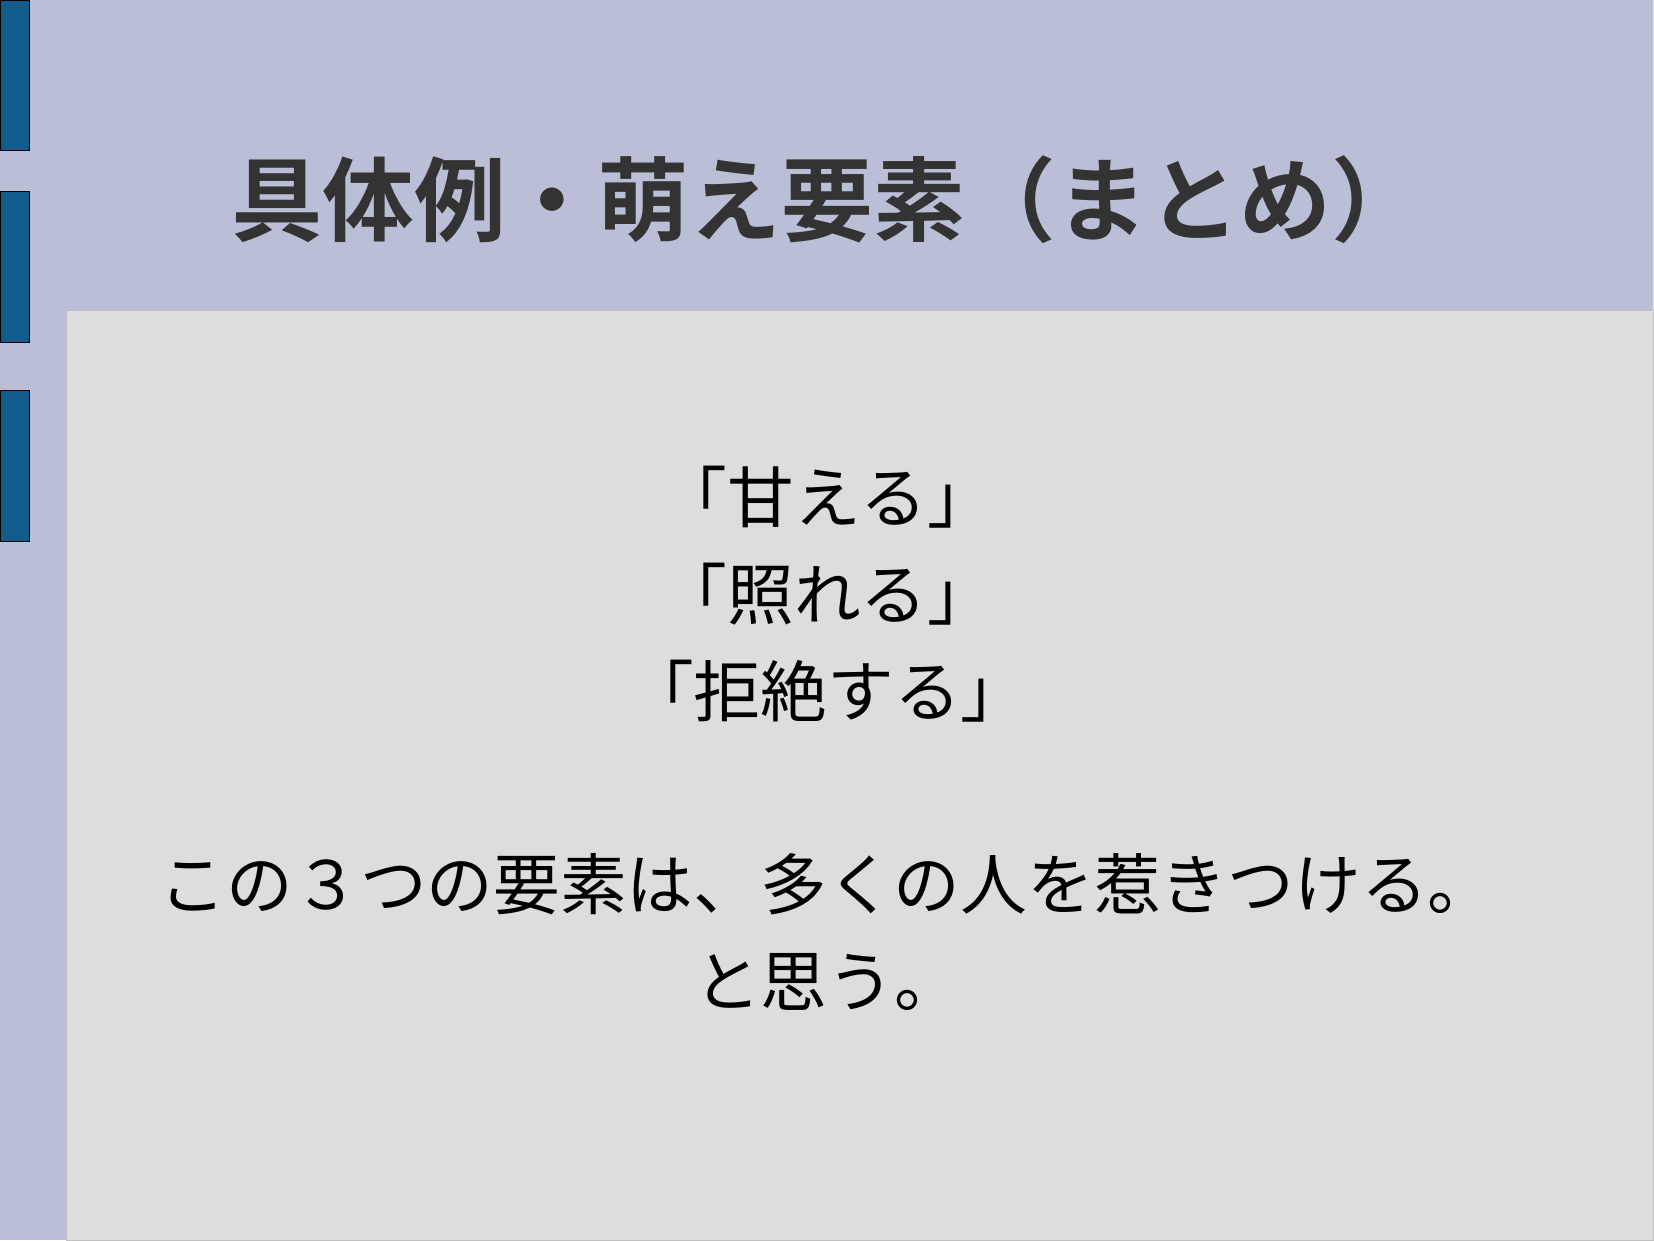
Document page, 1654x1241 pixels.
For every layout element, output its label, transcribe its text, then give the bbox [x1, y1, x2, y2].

title 具体例・萌え要素（まとめ） [121, 91, 1534, 299]
subtitle 「甘える」 「照れる」 「拒絶する」 この３つの要素は、多くの人を惹きつける。 と思う。 [121, 344, 1534, 1127]
